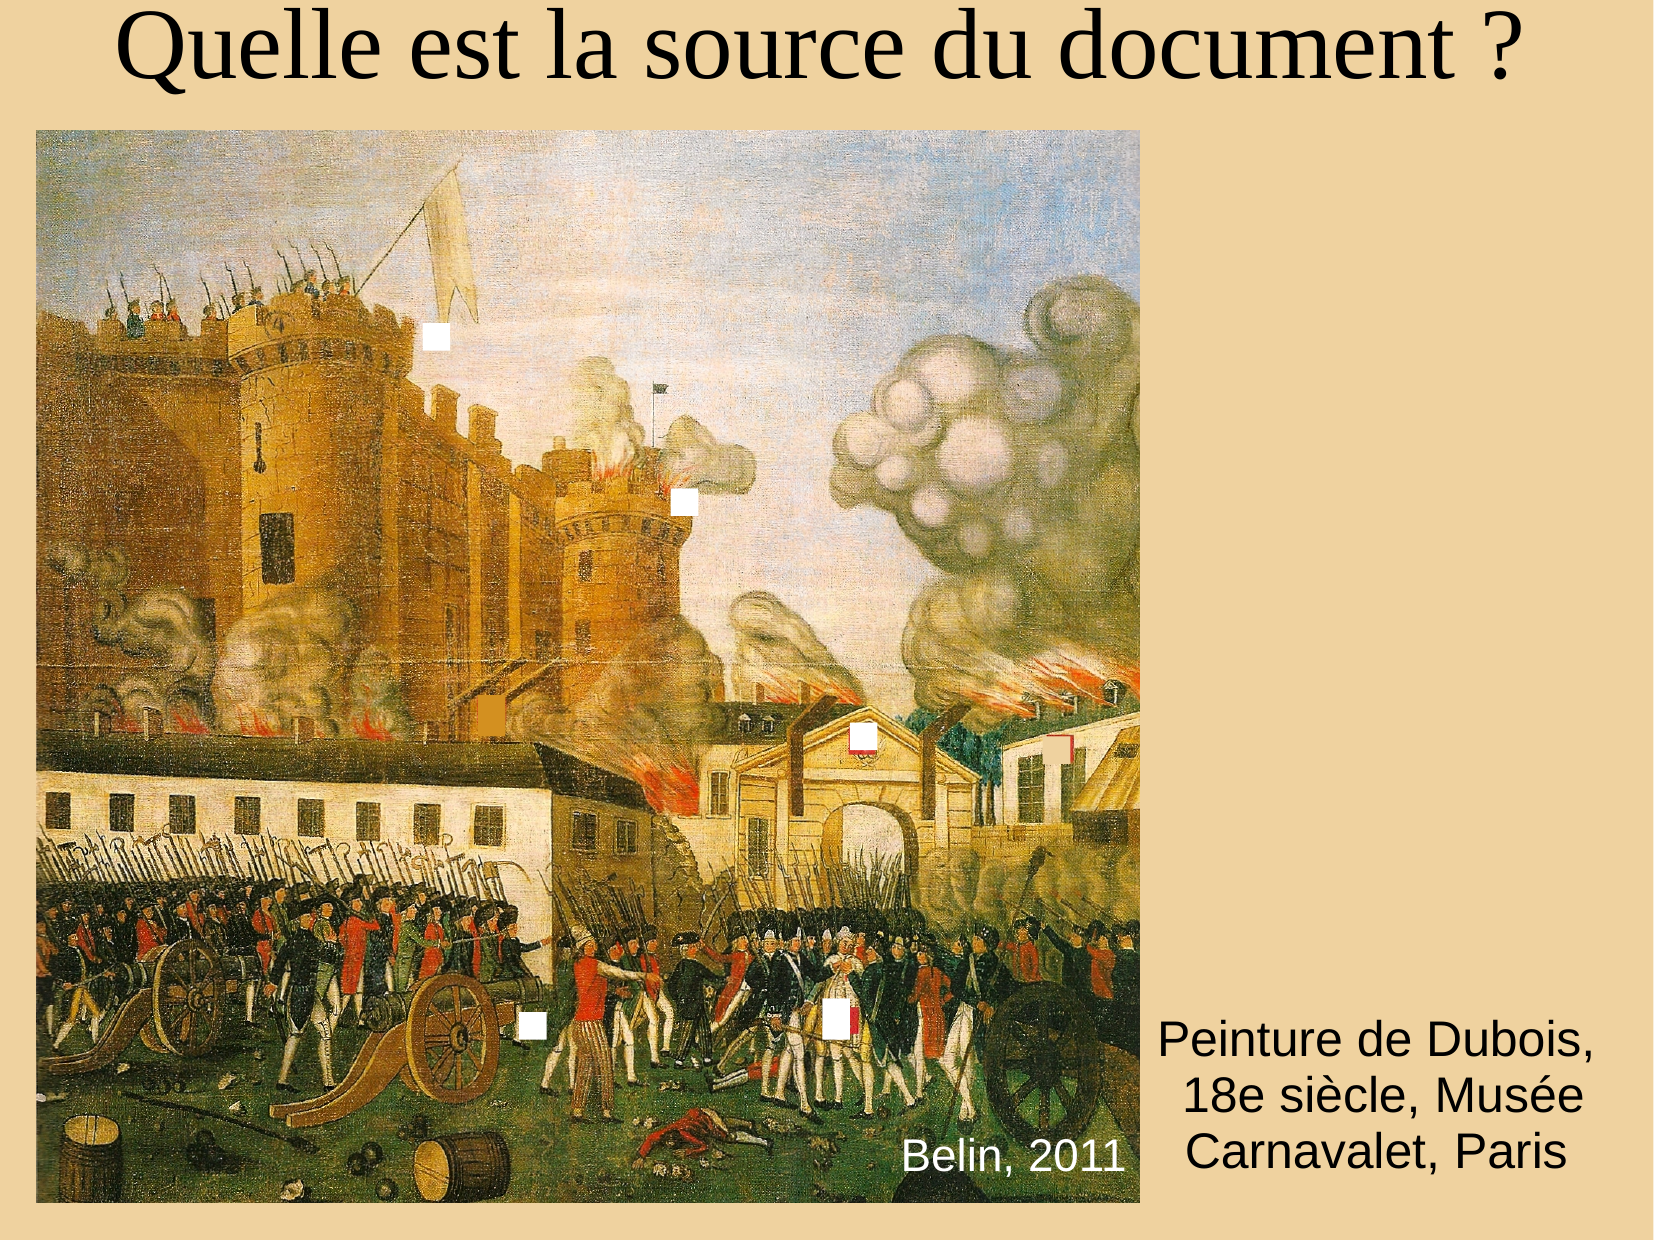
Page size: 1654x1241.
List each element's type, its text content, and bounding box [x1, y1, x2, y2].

text_box [422, 323, 451, 351]
picture [36, 130, 1140, 1203]
text_box [1042, 736, 1071, 764]
text_box [670, 488, 699, 516]
text_box Belin, 2011 [885, 1122, 1152, 1188]
text_box [477, 695, 506, 737]
title Quelle est la source du document ? [76, 0, 1565, 148]
text_box [849, 722, 878, 751]
text_box [519, 1012, 547, 1040]
text_box [822, 998, 850, 1040]
text_box Peinture de Dubois, 18e siècle, Musée Carnavalet, Paris [1142, 1003, 1625, 1219]
